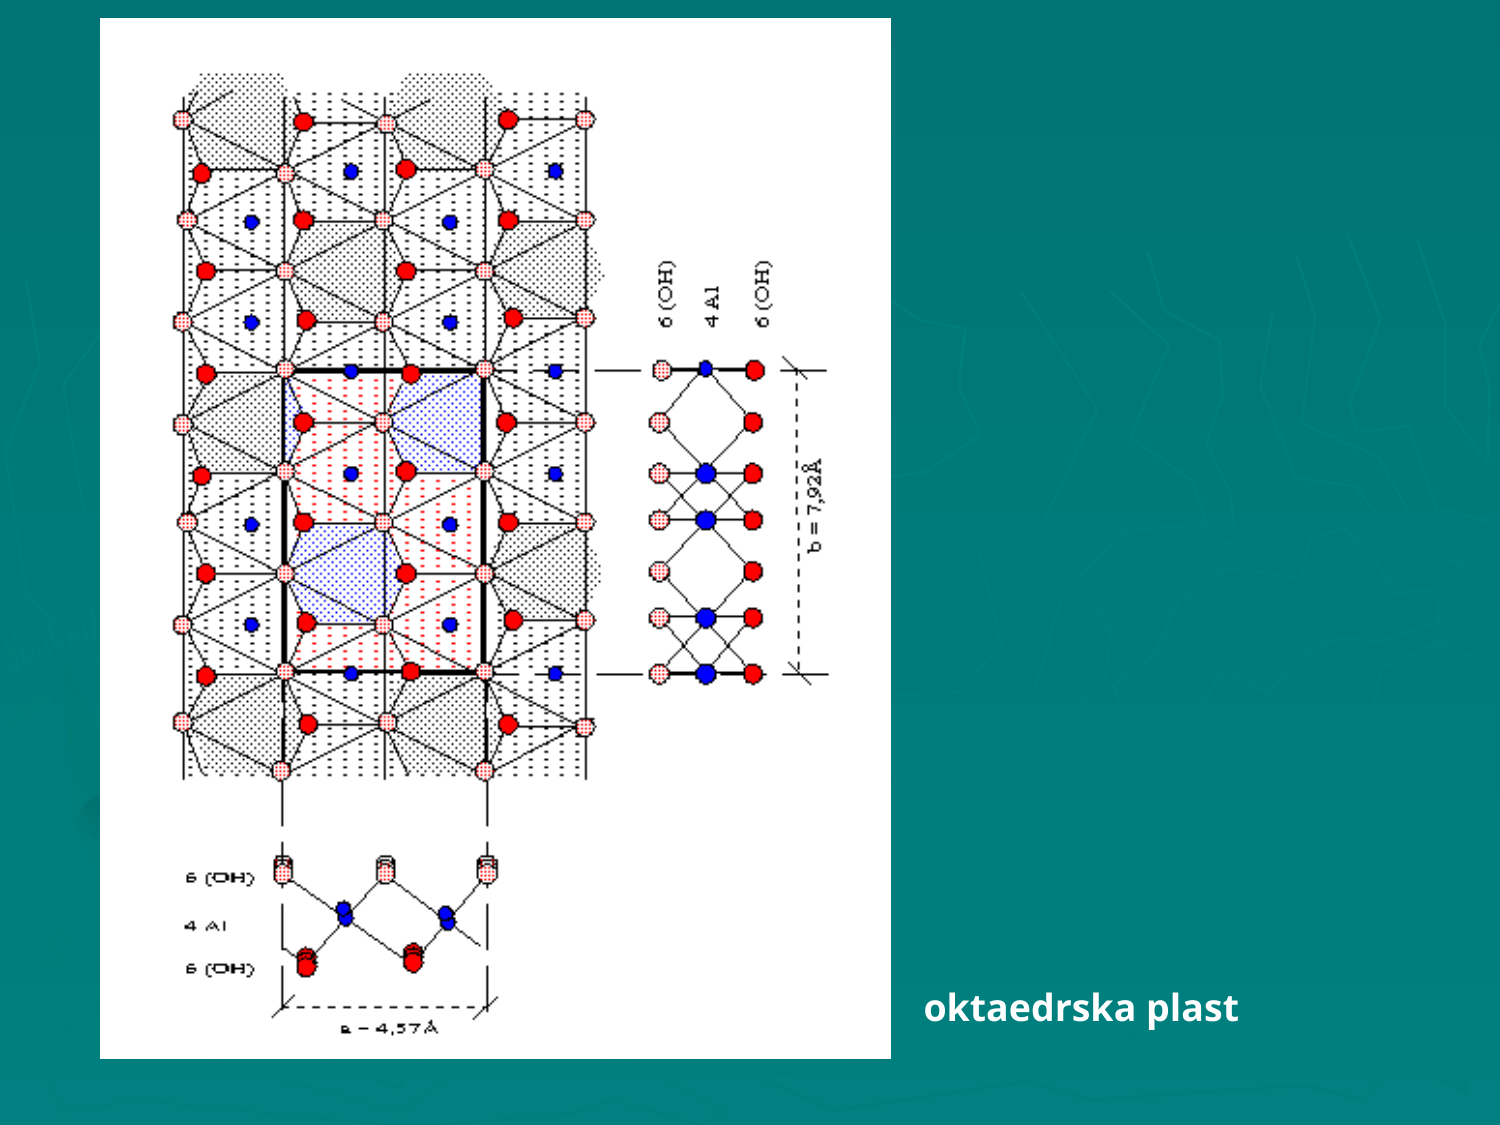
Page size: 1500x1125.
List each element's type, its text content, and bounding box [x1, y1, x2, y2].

text_box oktaedrska plast [908, 976, 1255, 1037]
picture [100, 18, 891, 1059]
